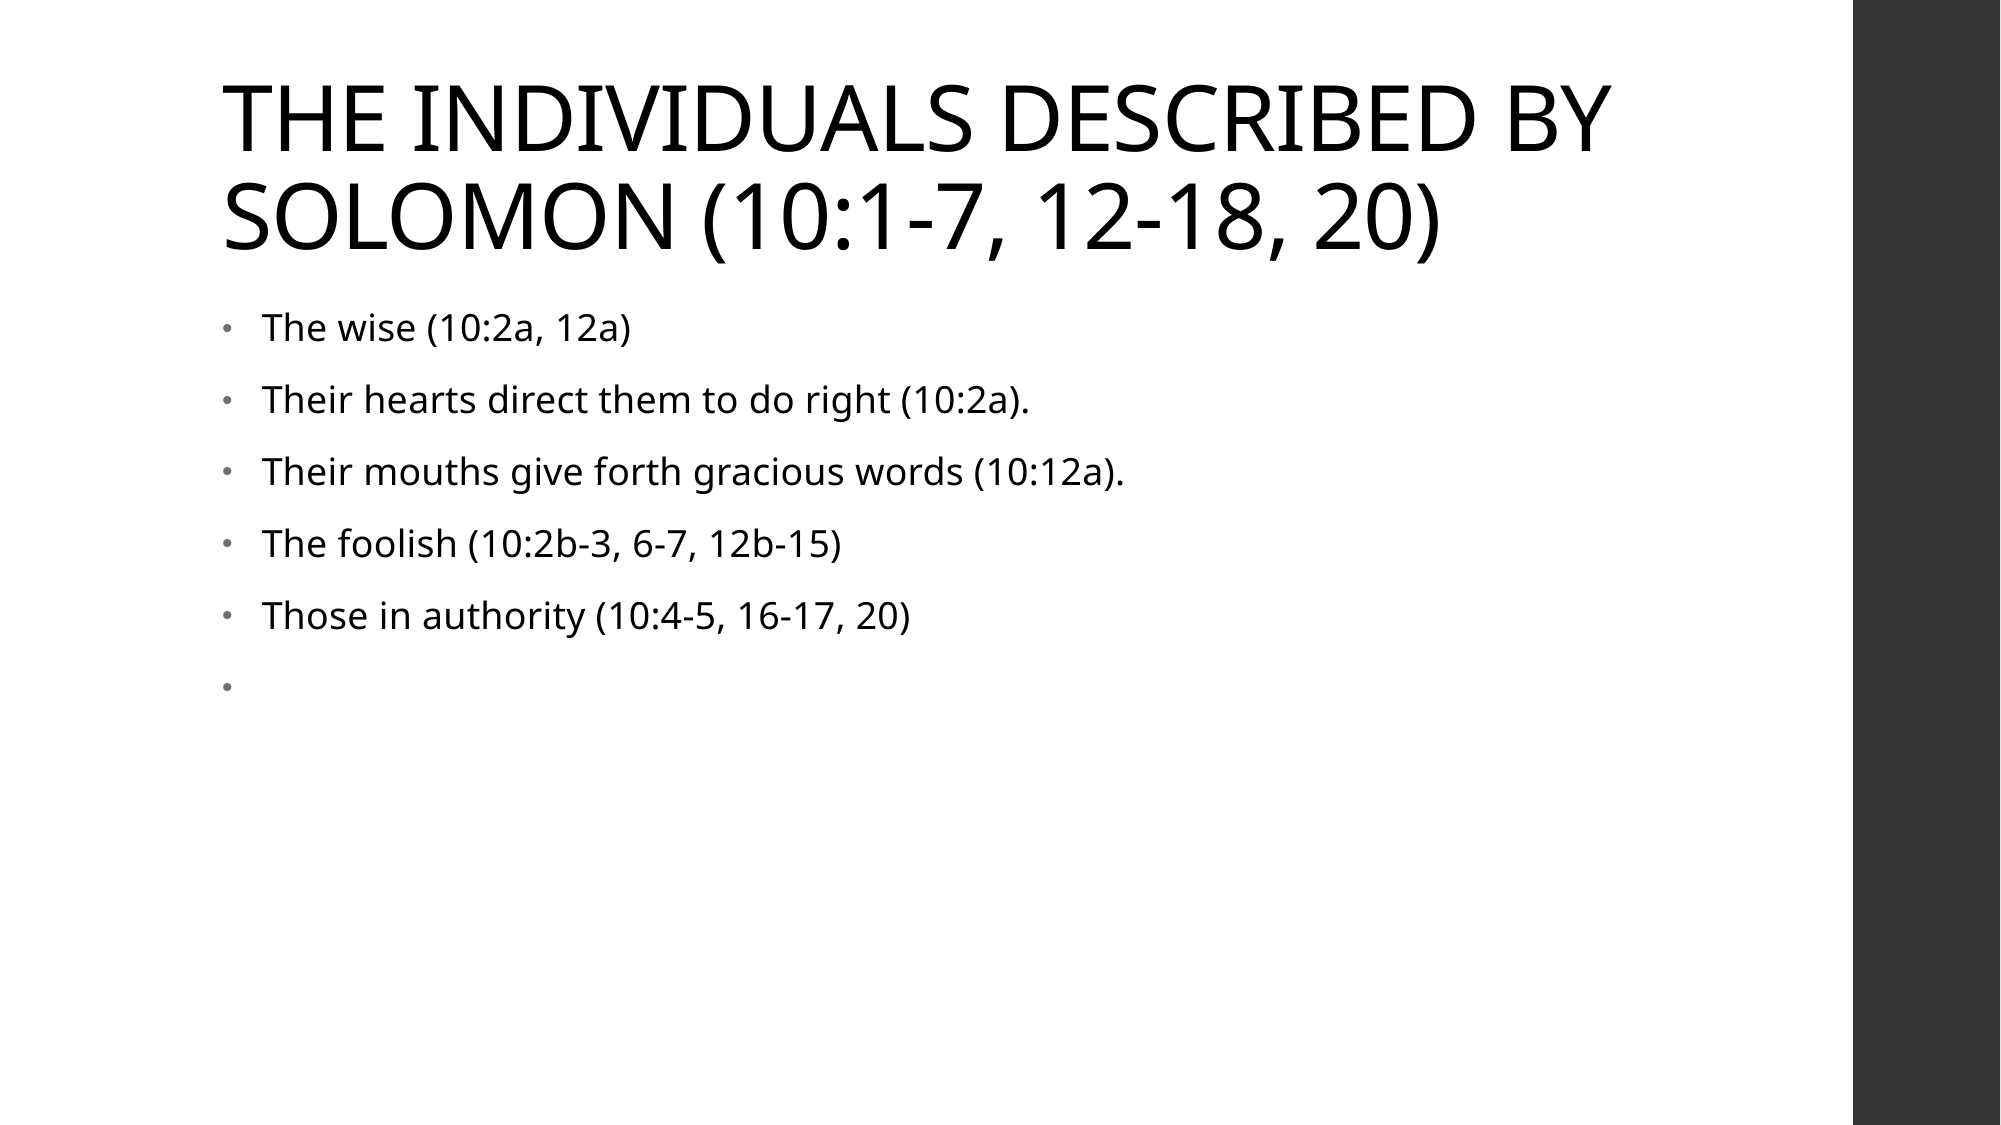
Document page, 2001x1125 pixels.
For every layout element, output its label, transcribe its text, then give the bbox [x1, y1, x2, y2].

list The wise (10:2a, 12a) Their hearts direct them to do right (10:2a). Their mouths give forth gracious words (10:12a). The foolish (10:2b-3, 6-7, 12b-15) Those in authority (10:4-5, 16-17, 20) [206, 299, 1617, 1014]
title THE INDIVIDUALS DESCRIBED BY SOLOMON (10:1-7, 12-18, 20) [206, 60, 1797, 278]
